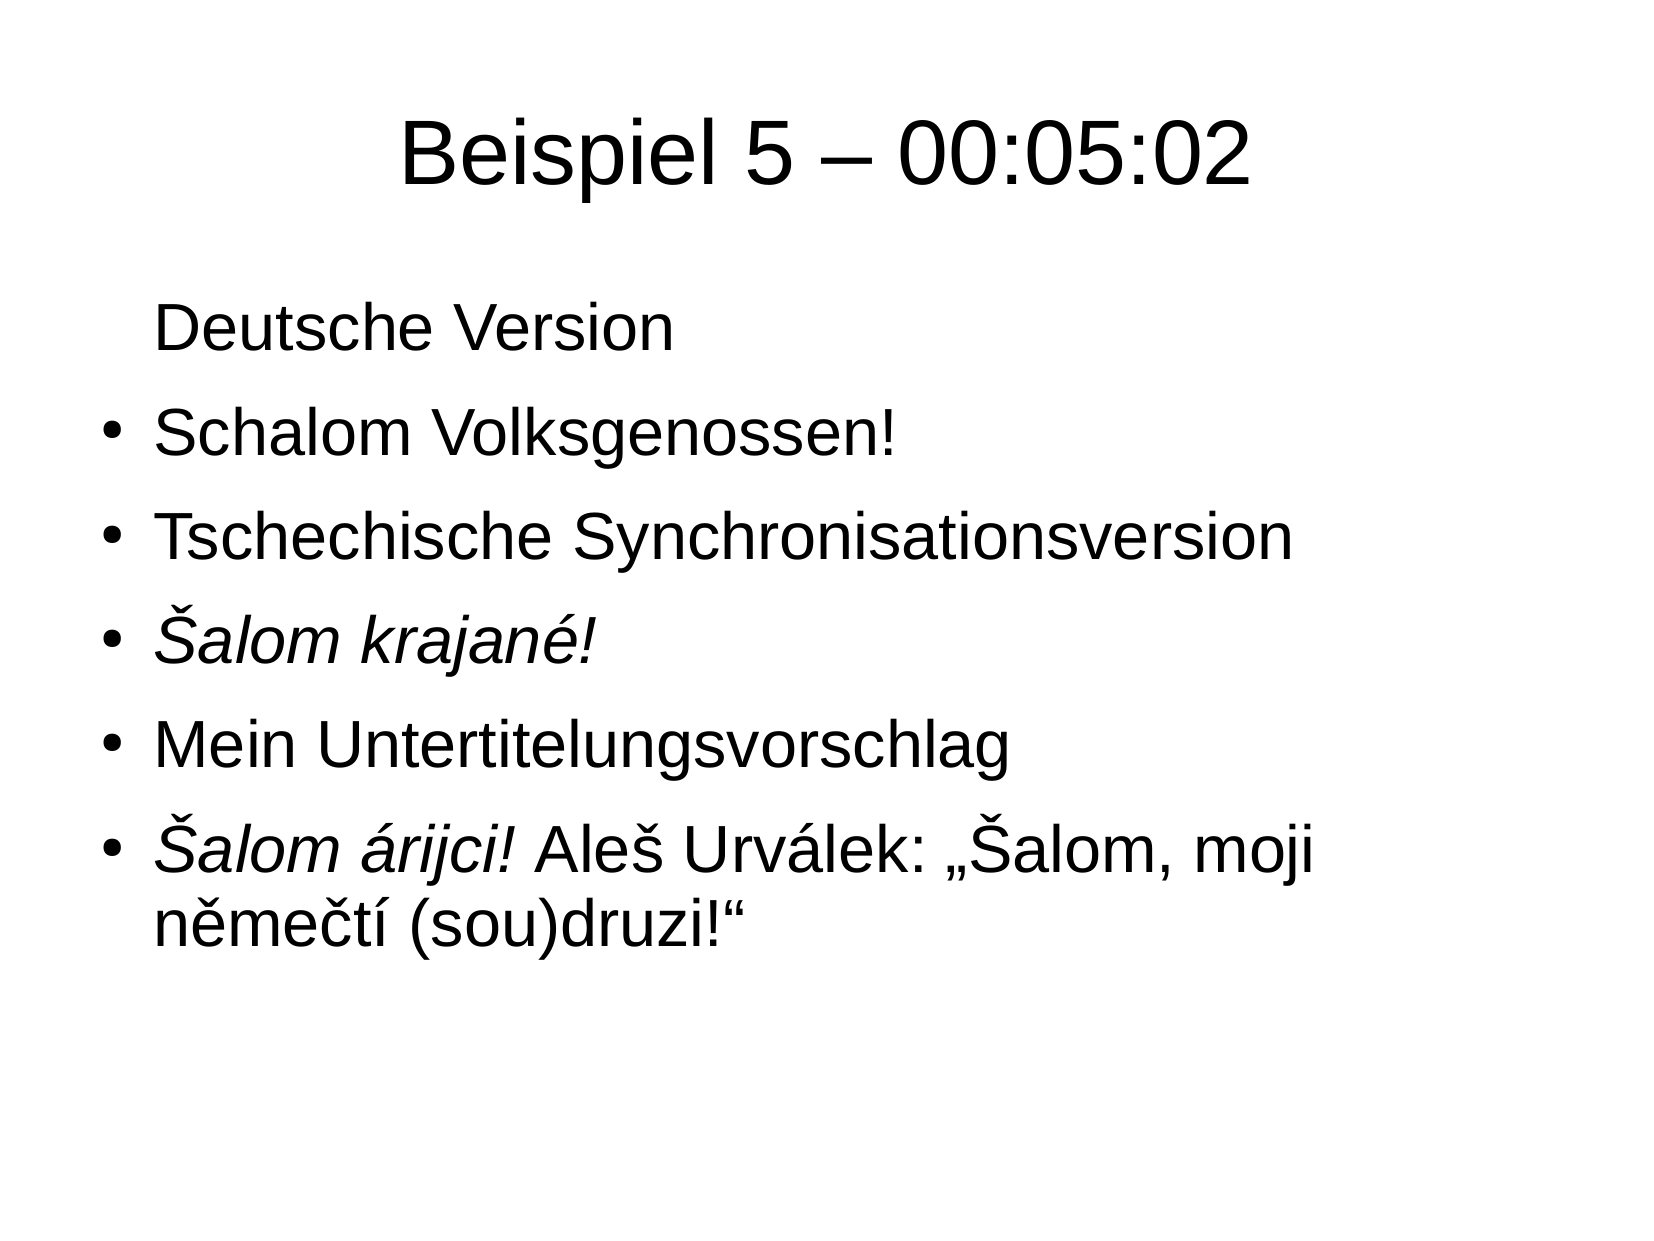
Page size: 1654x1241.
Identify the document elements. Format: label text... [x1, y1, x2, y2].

title Beispiel 5 – 00:05:02 [82, 49, 1571, 257]
list Deutsche Version Schalom Volksgenossen! Tschechische Synchronisationsversion Šalom krajané! Mein Untertitelungsvorschlag Šalom árijci! Aleš Urválek: „Šalom, moji němečtí (sou)druzi!“ [82, 290, 1571, 1010]
